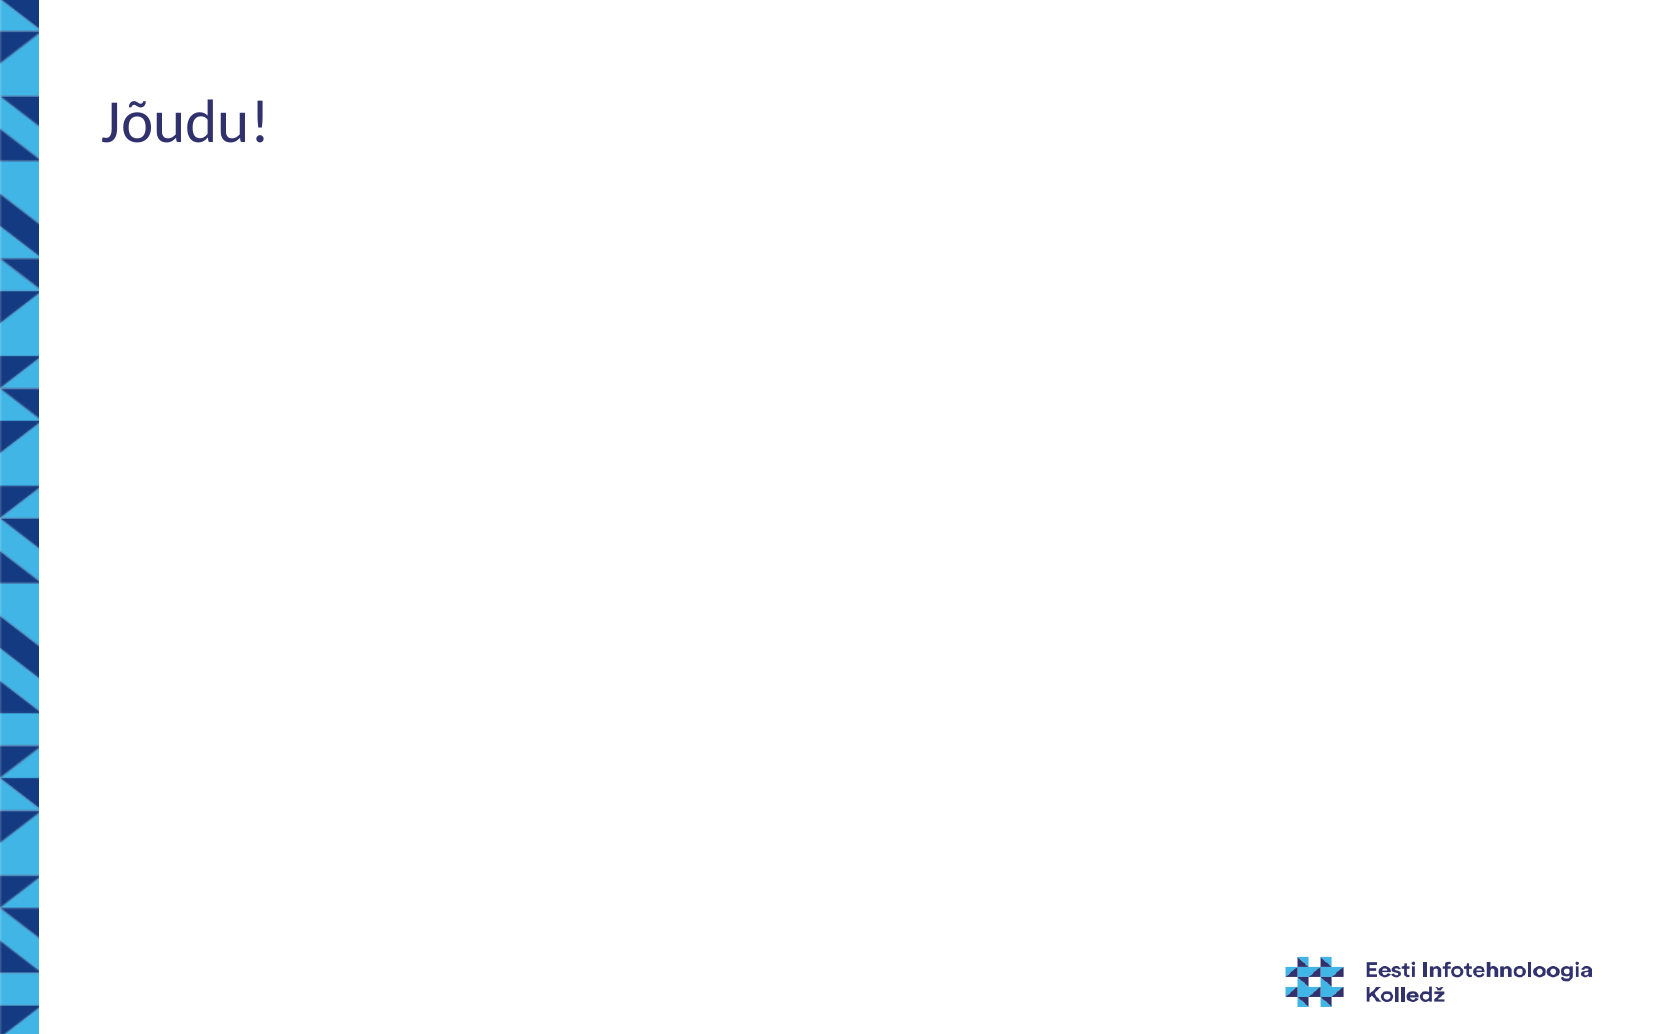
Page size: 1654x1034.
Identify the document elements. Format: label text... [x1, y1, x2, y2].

title Jõudu! [101, 41, 1224, 214]
